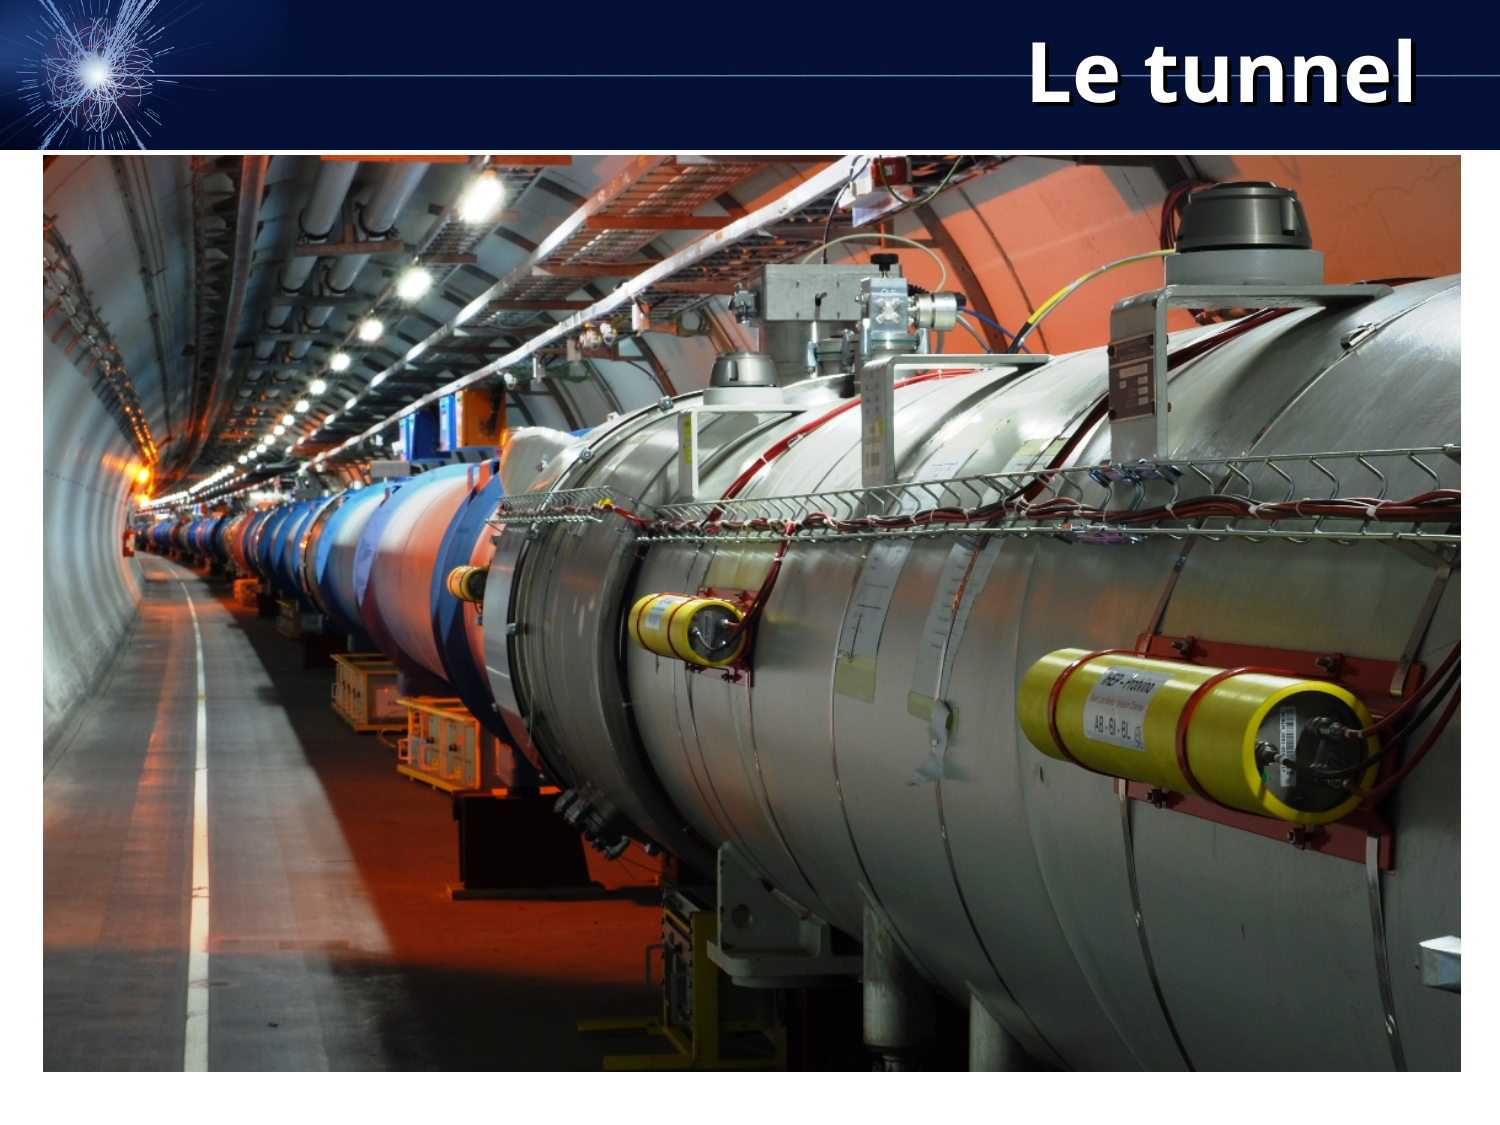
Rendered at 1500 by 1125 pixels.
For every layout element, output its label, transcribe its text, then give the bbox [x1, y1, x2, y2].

picture [0, 0, 1500, 150]
picture [43, 155, 1461, 1072]
title Le tunnel [1010, 11, 1500, 129]
